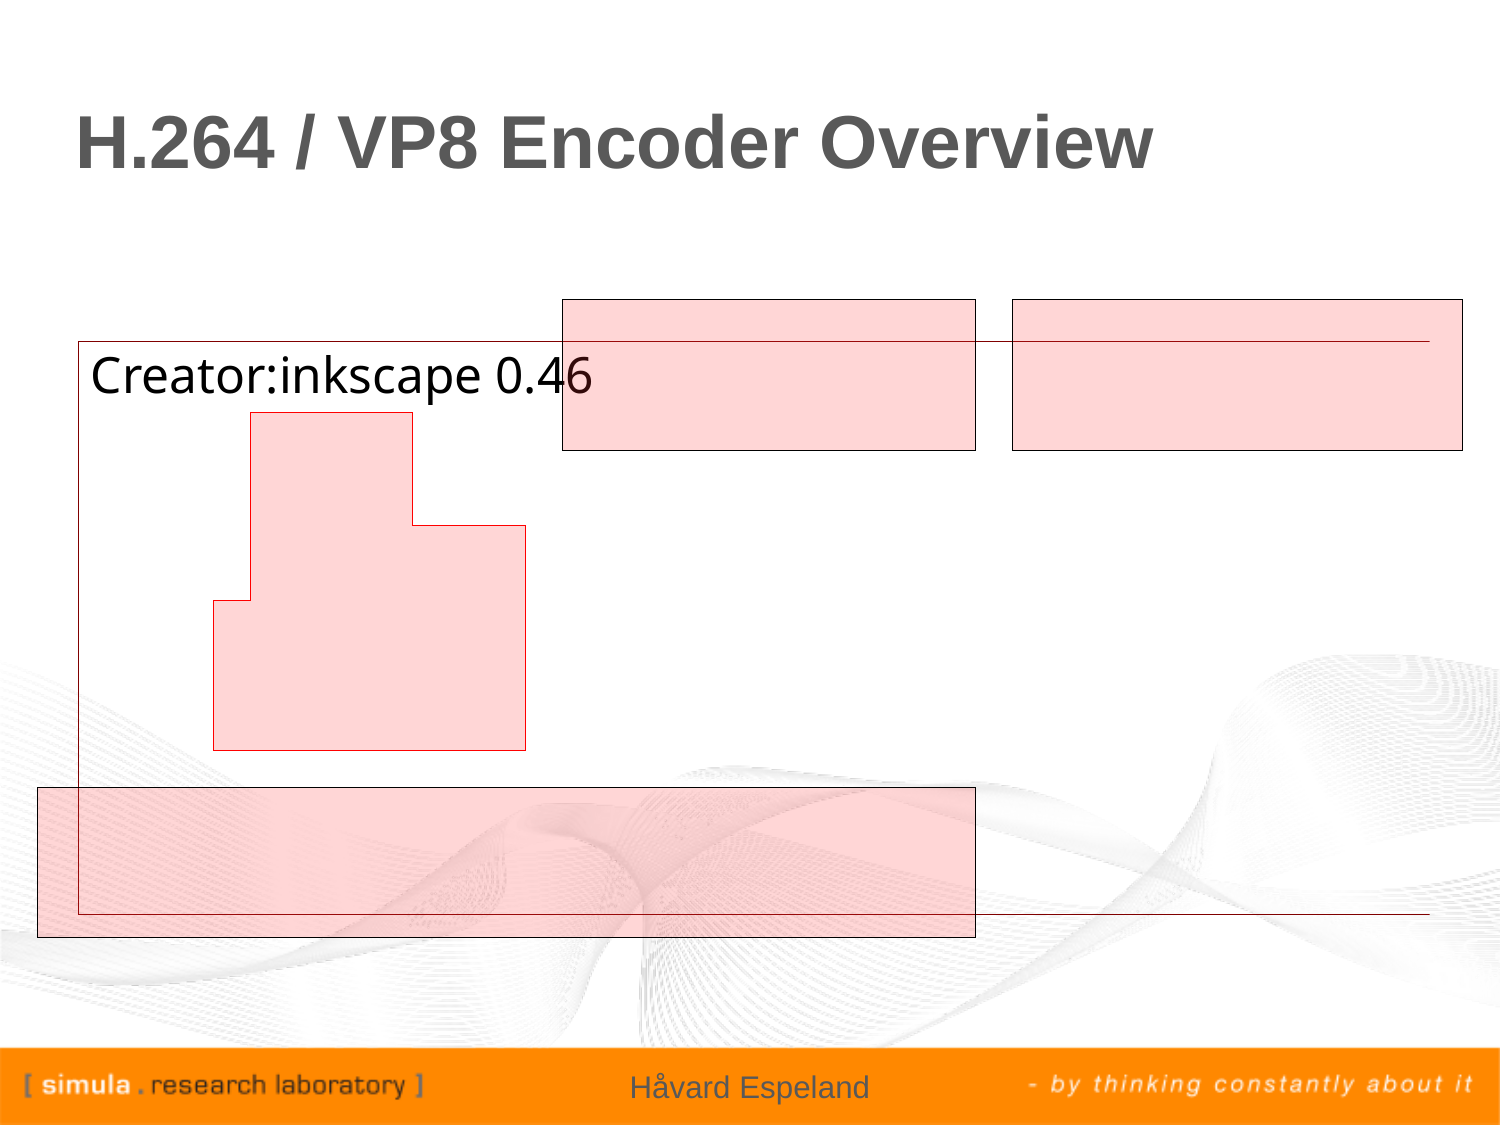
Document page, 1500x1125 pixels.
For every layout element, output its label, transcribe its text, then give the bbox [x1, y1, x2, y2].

text_box [563, 300, 975, 450]
text_box [213, 412, 526, 751]
text_box [38, 788, 975, 938]
text_box [1013, 300, 1463, 450]
title H.264 / VP8 Encoder Overview [75, 44, 1425, 233]
picture [0, 337, 1500, 1125]
